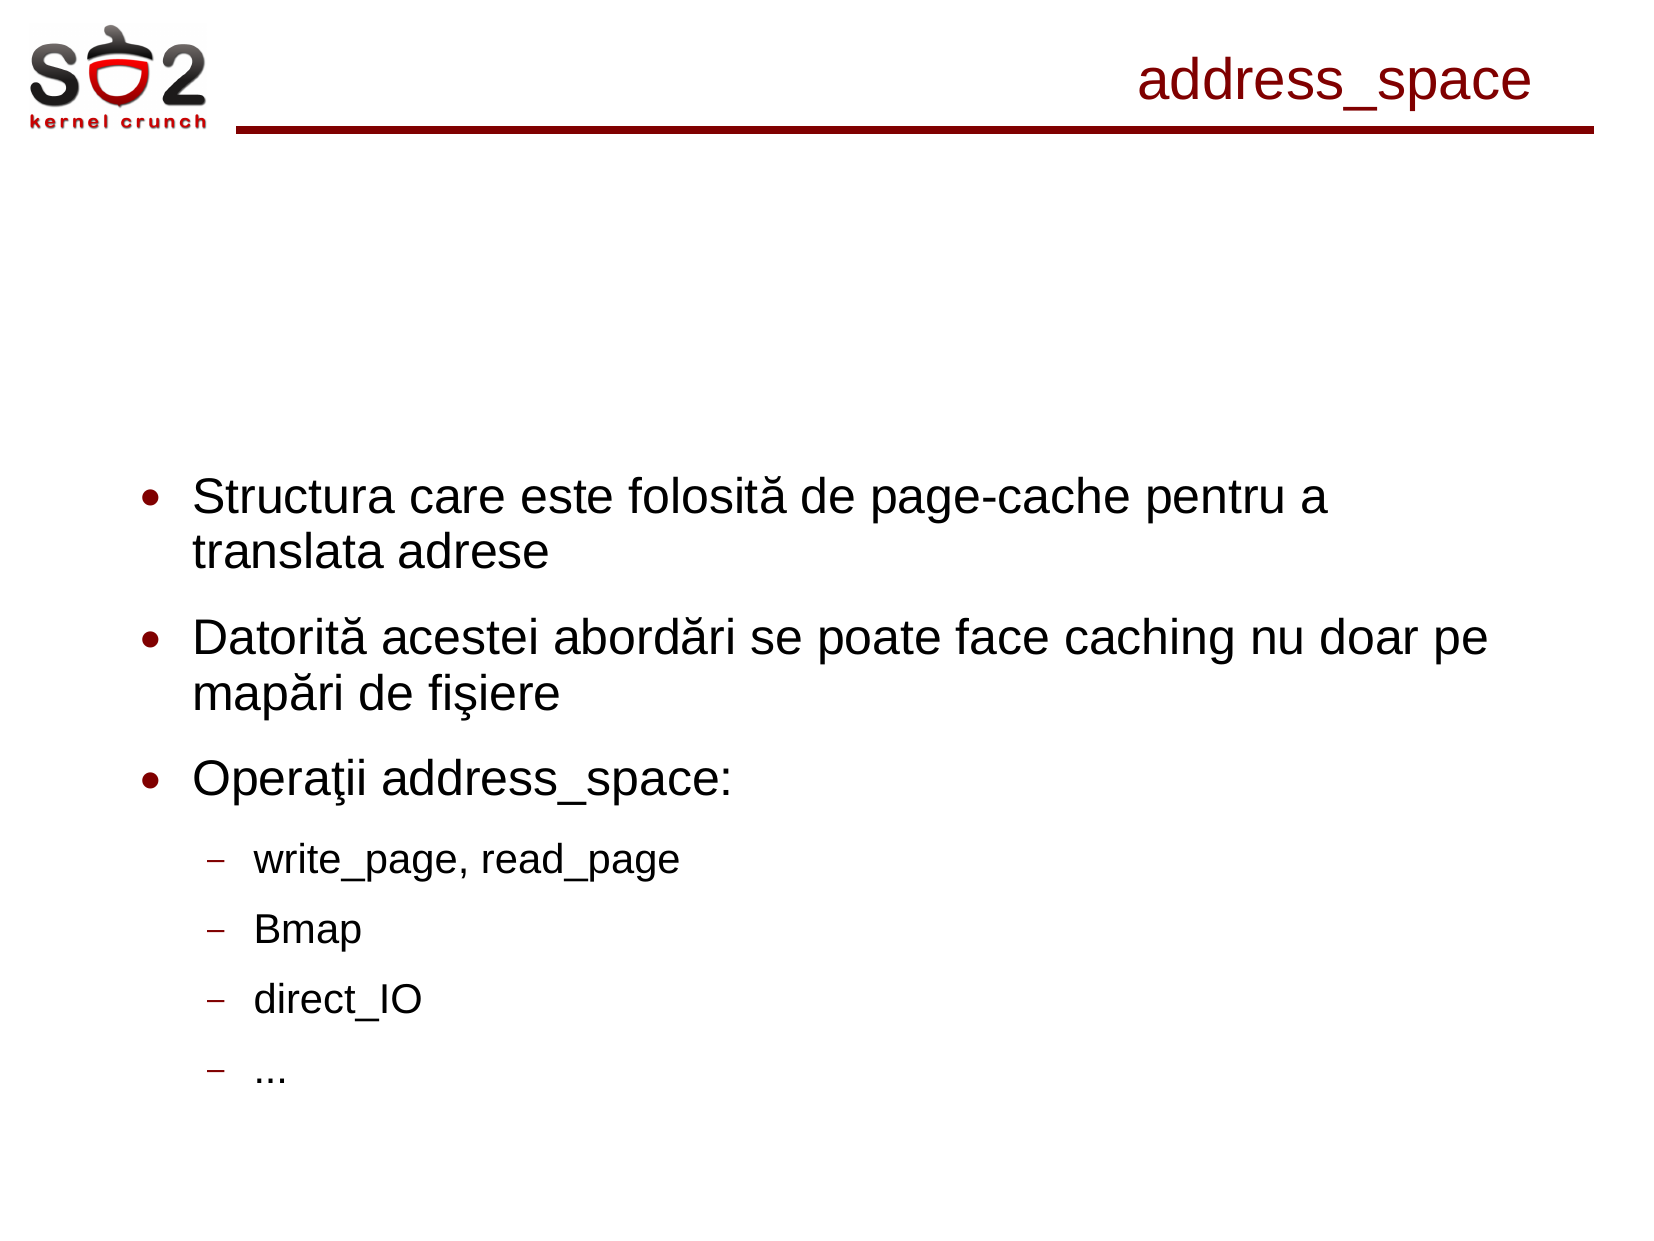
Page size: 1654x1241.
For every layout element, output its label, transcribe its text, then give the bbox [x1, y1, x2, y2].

title address_space [121, 11, 1534, 148]
list Structura care este folosită de page-cache pentru a translata adrese Datorită acestei abordări se poate face caching nu doar pe mapări de fişiere Operaţii address_space: write_page, read_page Bmap direct_IO ... [121, 435, 1534, 1126]
text_box [138, 895, 835, 966]
picture [29, 23, 121, 130]
